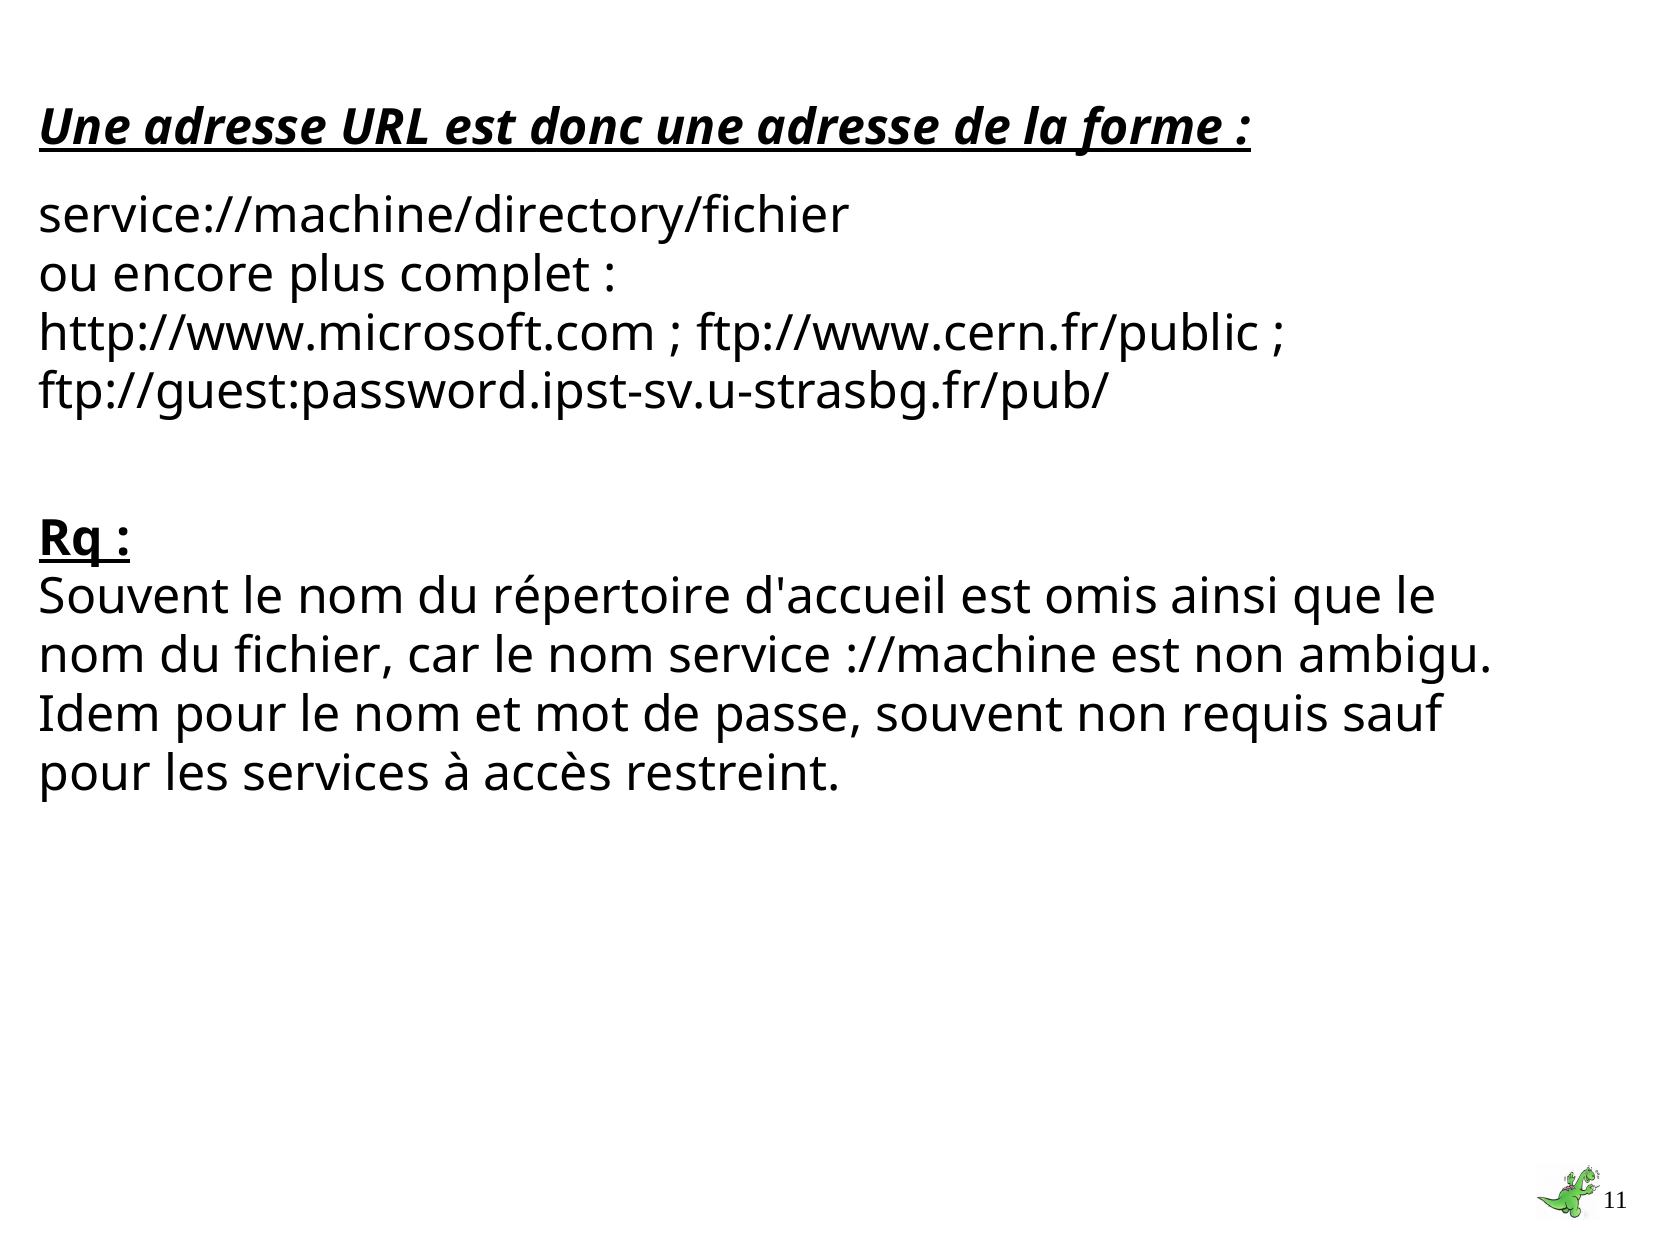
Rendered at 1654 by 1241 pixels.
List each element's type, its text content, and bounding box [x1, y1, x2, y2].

picture [1536, 1163, 1600, 1220]
text_box Une adresse URL est donc une adresse de la forme : service://machine/directory/fichier ou encore plus complet : http://www.microsoft.com ; ftp://www.cern.fr/public ; ftp://guest:password.ipst-sv.u-strasbg.fr/pub/ Rq : Souvent le nom du répertoire d'accueil est omis ainsi que le nom du fichier, car le nom service ://machine est non ambigu. Idem pour le nom et mot de passe, souvent non requis sauf pour les services à accès restreint. [23, 53, 1654, 1031]
text_box 11 [1603, 1186, 1632, 1214]
